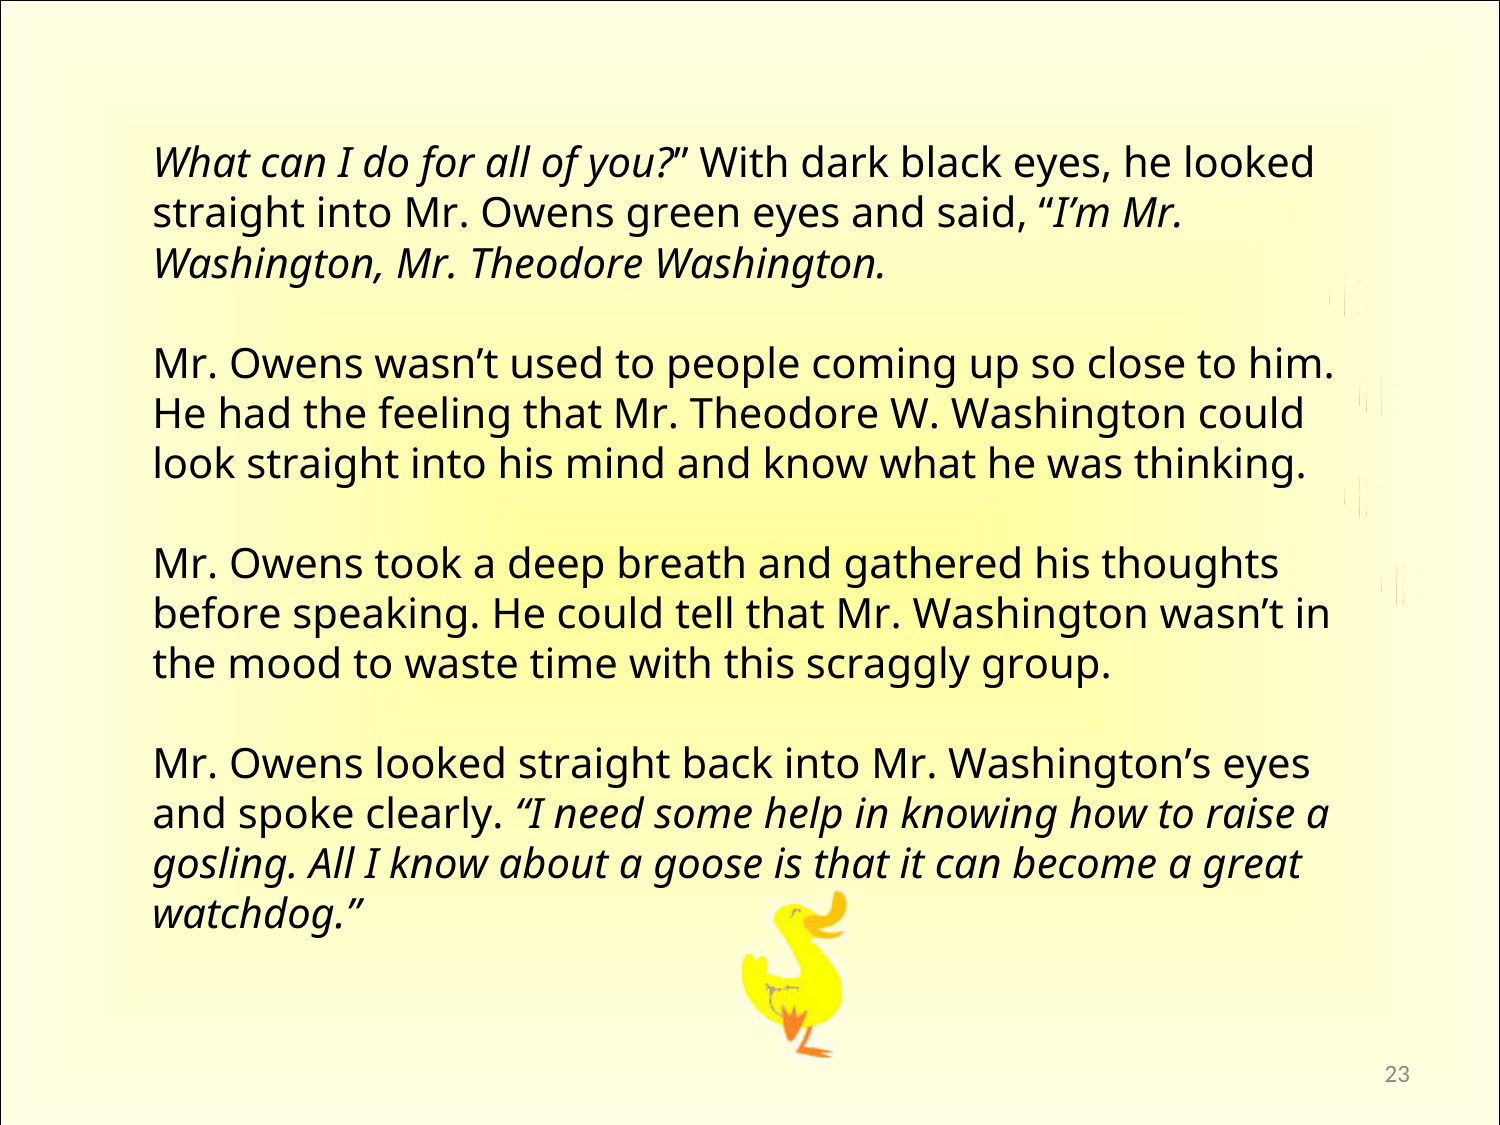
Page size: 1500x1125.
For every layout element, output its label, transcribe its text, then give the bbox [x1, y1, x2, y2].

picture [737, 887, 851, 1063]
text_box <number> [1074, 1042, 1426, 1103]
text_box What can I do for all of you?” With dark black eyes, he looked straight into Mr. Owens green eyes and said, “I’m Mr. Washington, Mr. Theodore Washington. Mr. Owens wasn’t used to people coming up so close to him. He had the feeling that Mr. Theodore W. Washington could look straight into his mind and know what he was thinking. Mr. Owens took a deep breath and gathered his thoughts before speaking. He could tell that Mr. Washington wasn’t in the mood to waste time with this scraggly group. Mr. Owens looked straight back into Mr. Washington’s eyes and spoke clearly. “I need some help in knowing how to raise a gosling. All I know about a goose is that it can become a great watchdog.” [137, 128, 1363, 945]
text_box [0, 0, 1500, 1125]
